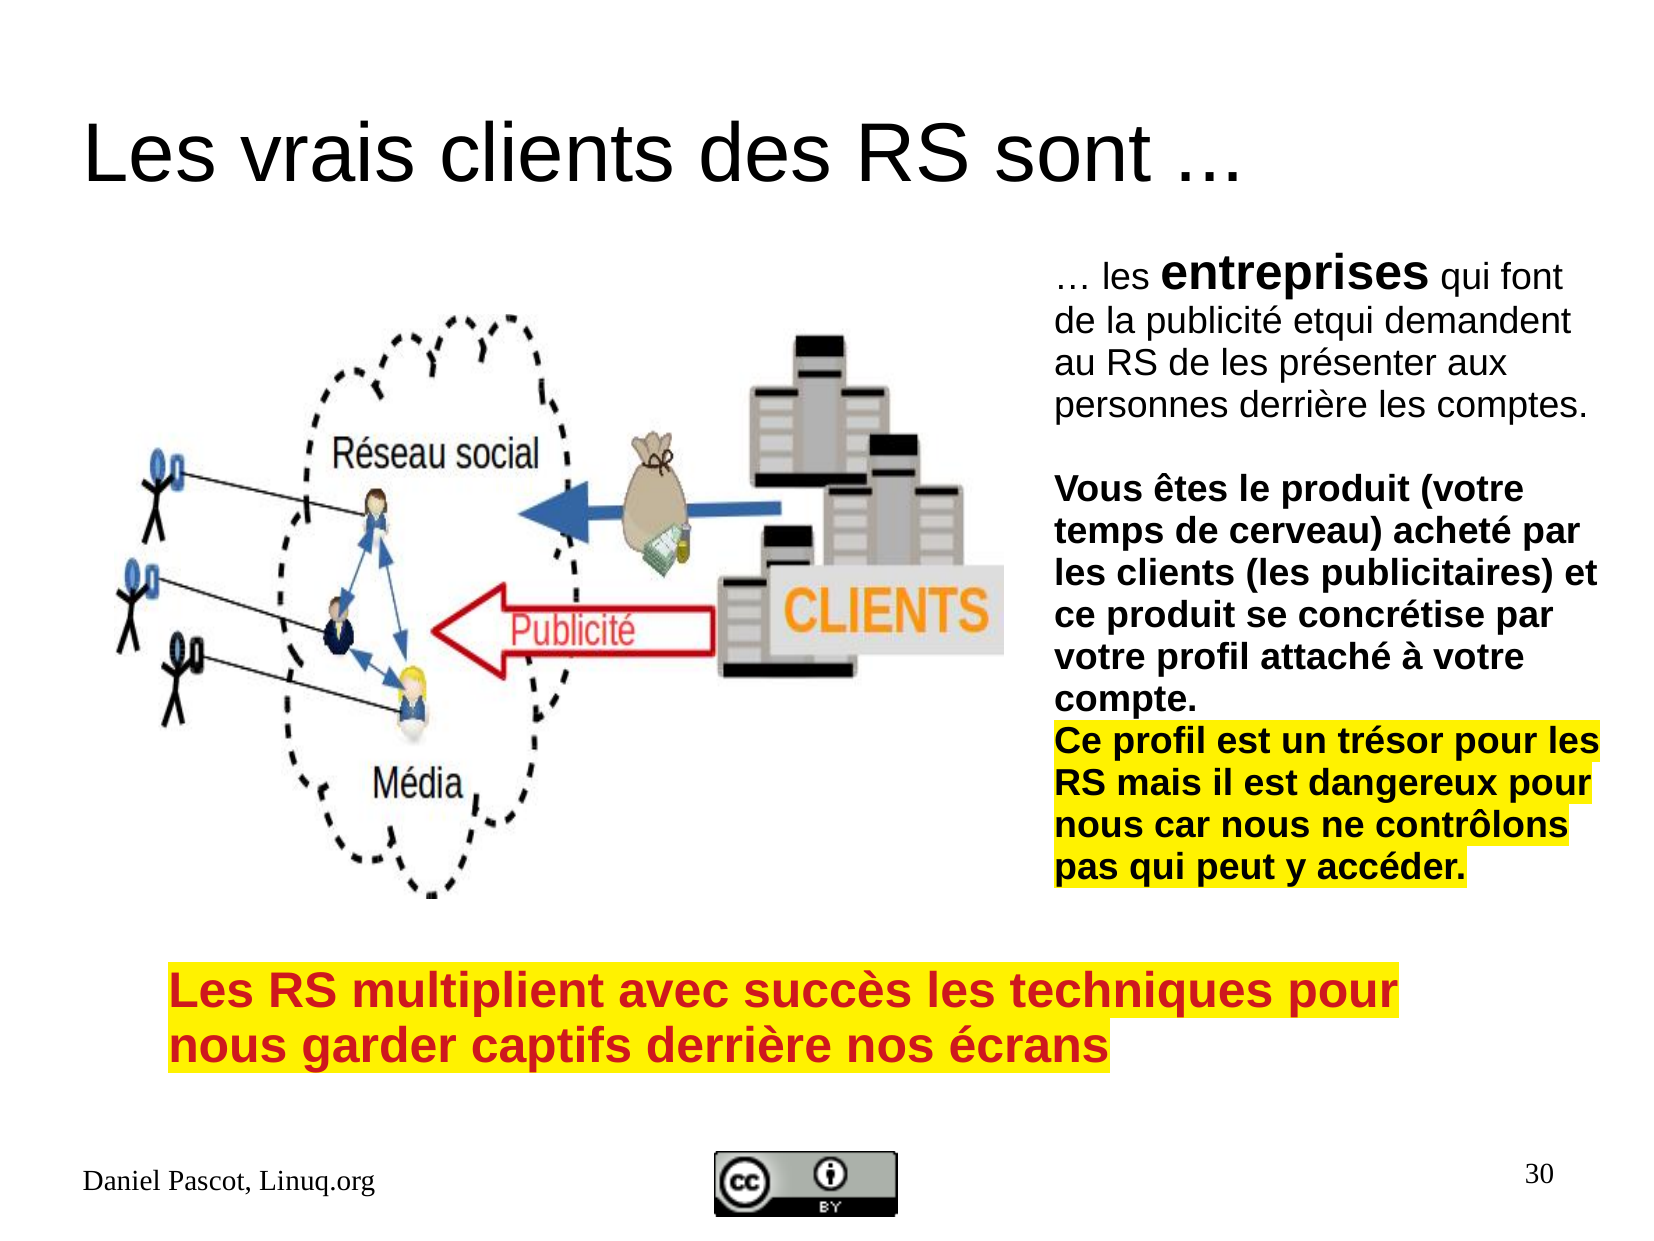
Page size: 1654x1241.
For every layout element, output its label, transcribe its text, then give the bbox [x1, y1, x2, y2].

picture [714, 1151, 898, 1217]
text_box … les entreprises qui font de la publicité etqui demandent au RS de les présenter aux personnes derrière les comptes. Vous êtes le produit (votre temps de cerveau) acheté par les clients (les publicitaires) et ce produit se concrétise par votre profil attaché à votre compte. Ce profil est un trésor pour les RS mais il est dangereux pour nous car nous ne contrôlons pas qui peut y accéder. [1039, 236, 1626, 947]
picture [114, 314, 1004, 899]
text_box Les RS multiplient avec succès les techniques pour nous garder captifs derrière nos écrans [153, 954, 1415, 1081]
title Les vrais clients des RS sont ... [82, 49, 1571, 257]
